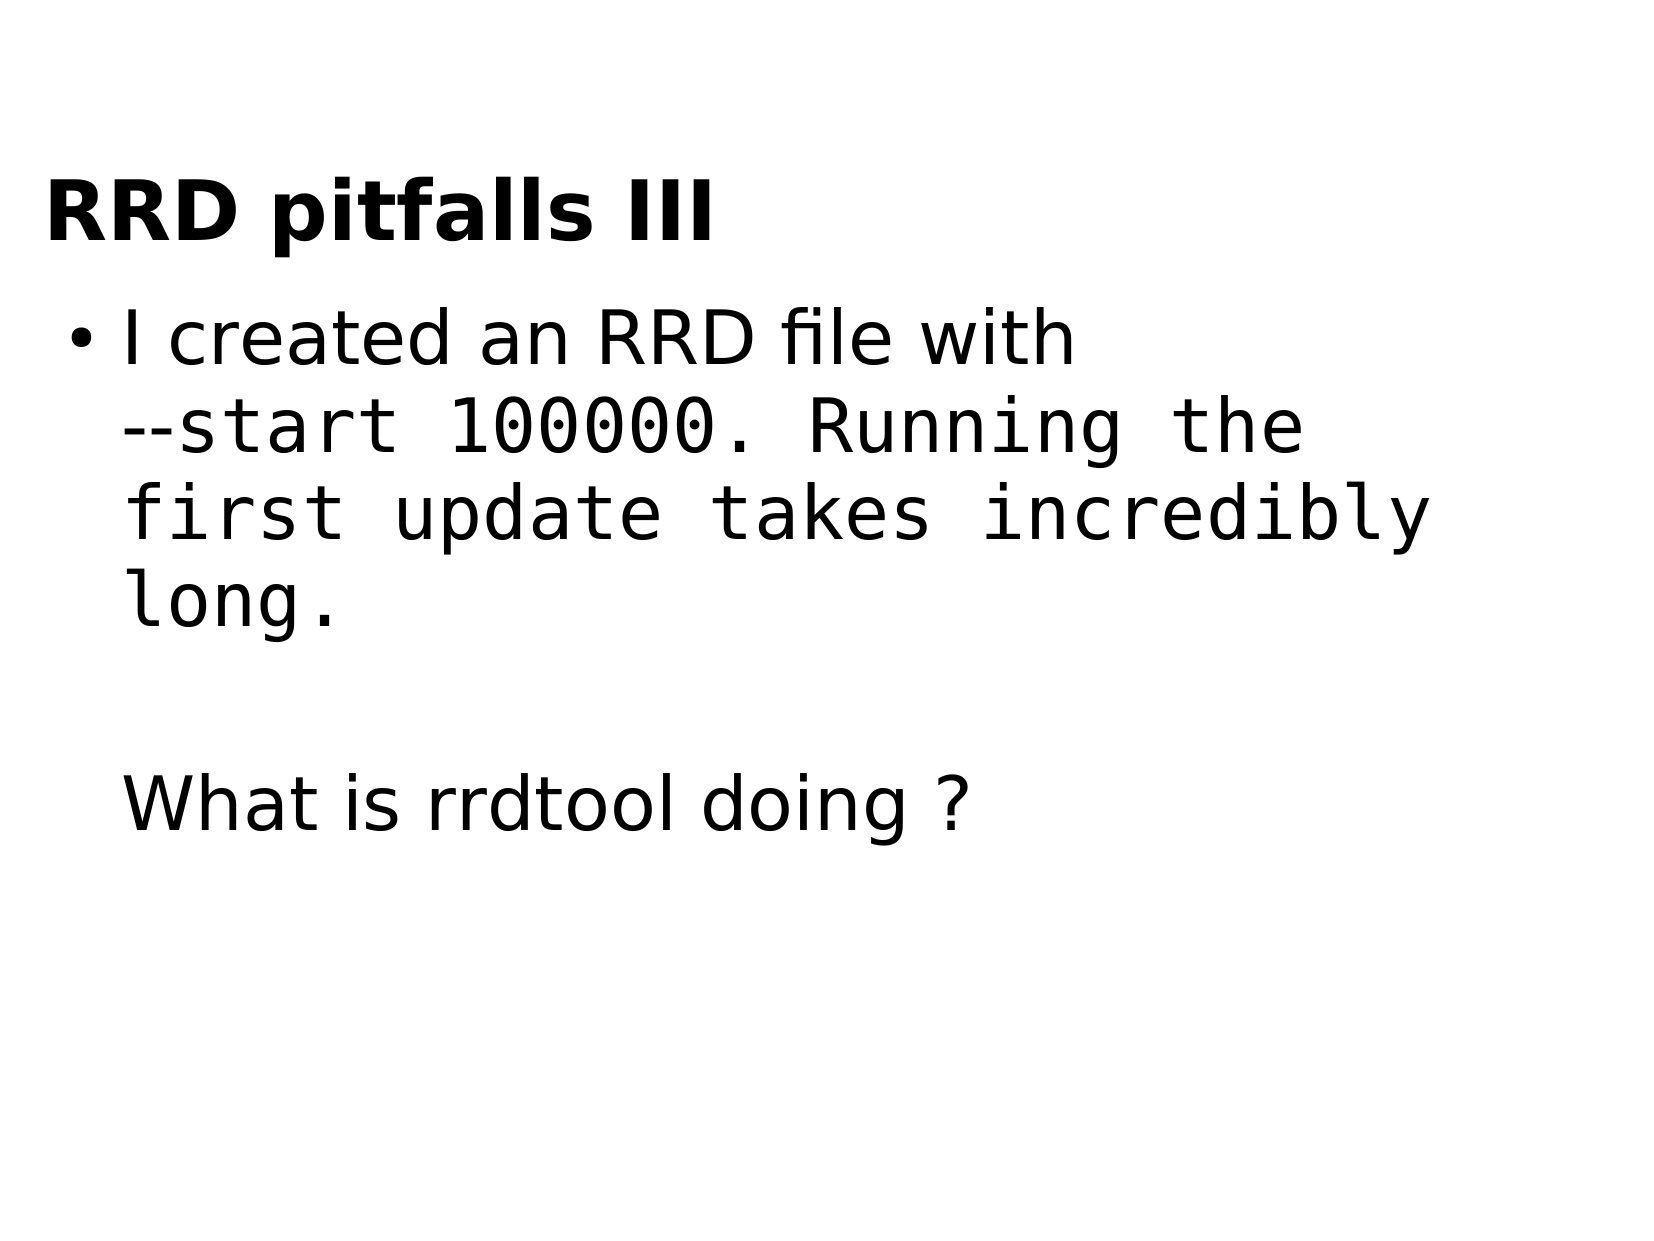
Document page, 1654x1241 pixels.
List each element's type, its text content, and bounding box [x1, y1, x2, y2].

title RRD pitfalls III [43, 137, 1581, 287]
list I created an RRD file with --start 100000. Running the first update takes incredibly long. What is rrdtool doing ? [50, 295, 1571, 1099]
